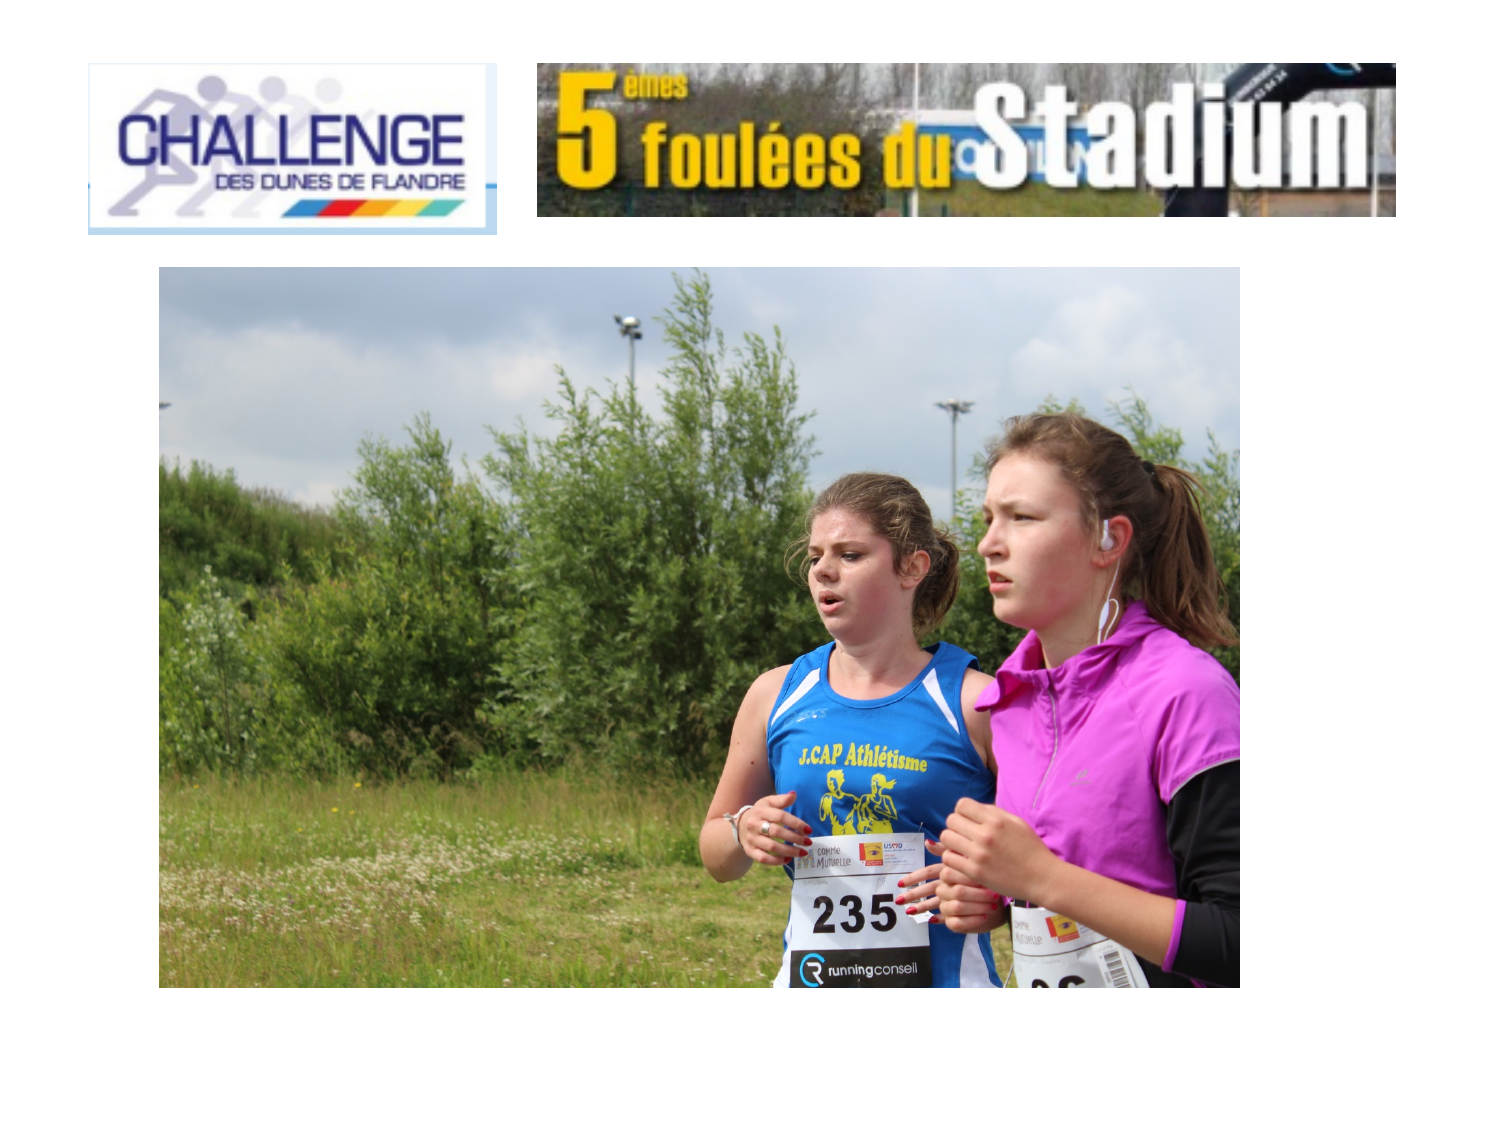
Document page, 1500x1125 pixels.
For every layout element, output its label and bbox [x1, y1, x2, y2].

picture [159, 267, 1240, 988]
picture [537, 63, 1396, 218]
title [75, 45, 1425, 233]
list [75, 262, 1425, 1005]
picture [88, 63, 497, 235]
